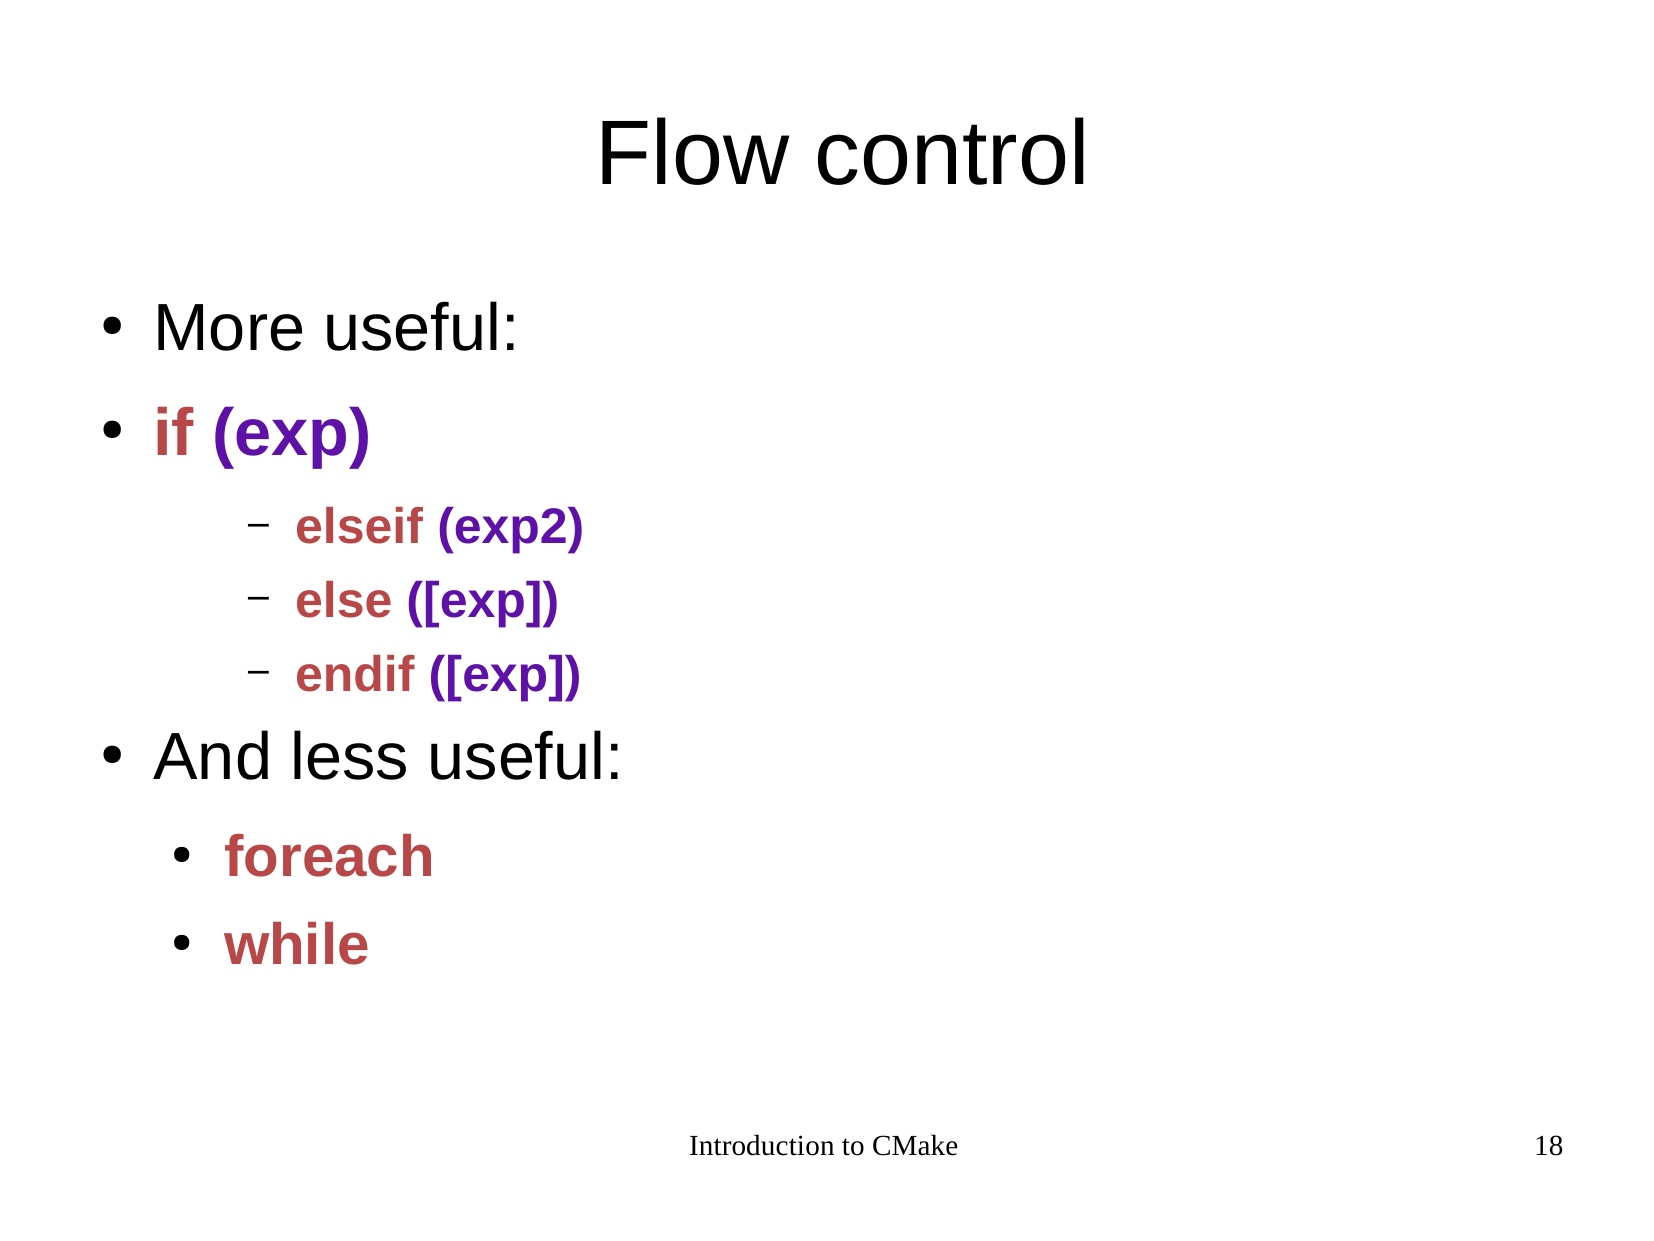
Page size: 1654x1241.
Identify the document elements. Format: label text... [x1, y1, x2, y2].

title Flow control [82, 56, 1571, 250]
list More useful: if (exp) elseif (exp2) else ([exp]) endif ([exp]) And less useful: foreach while [82, 290, 1571, 1109]
